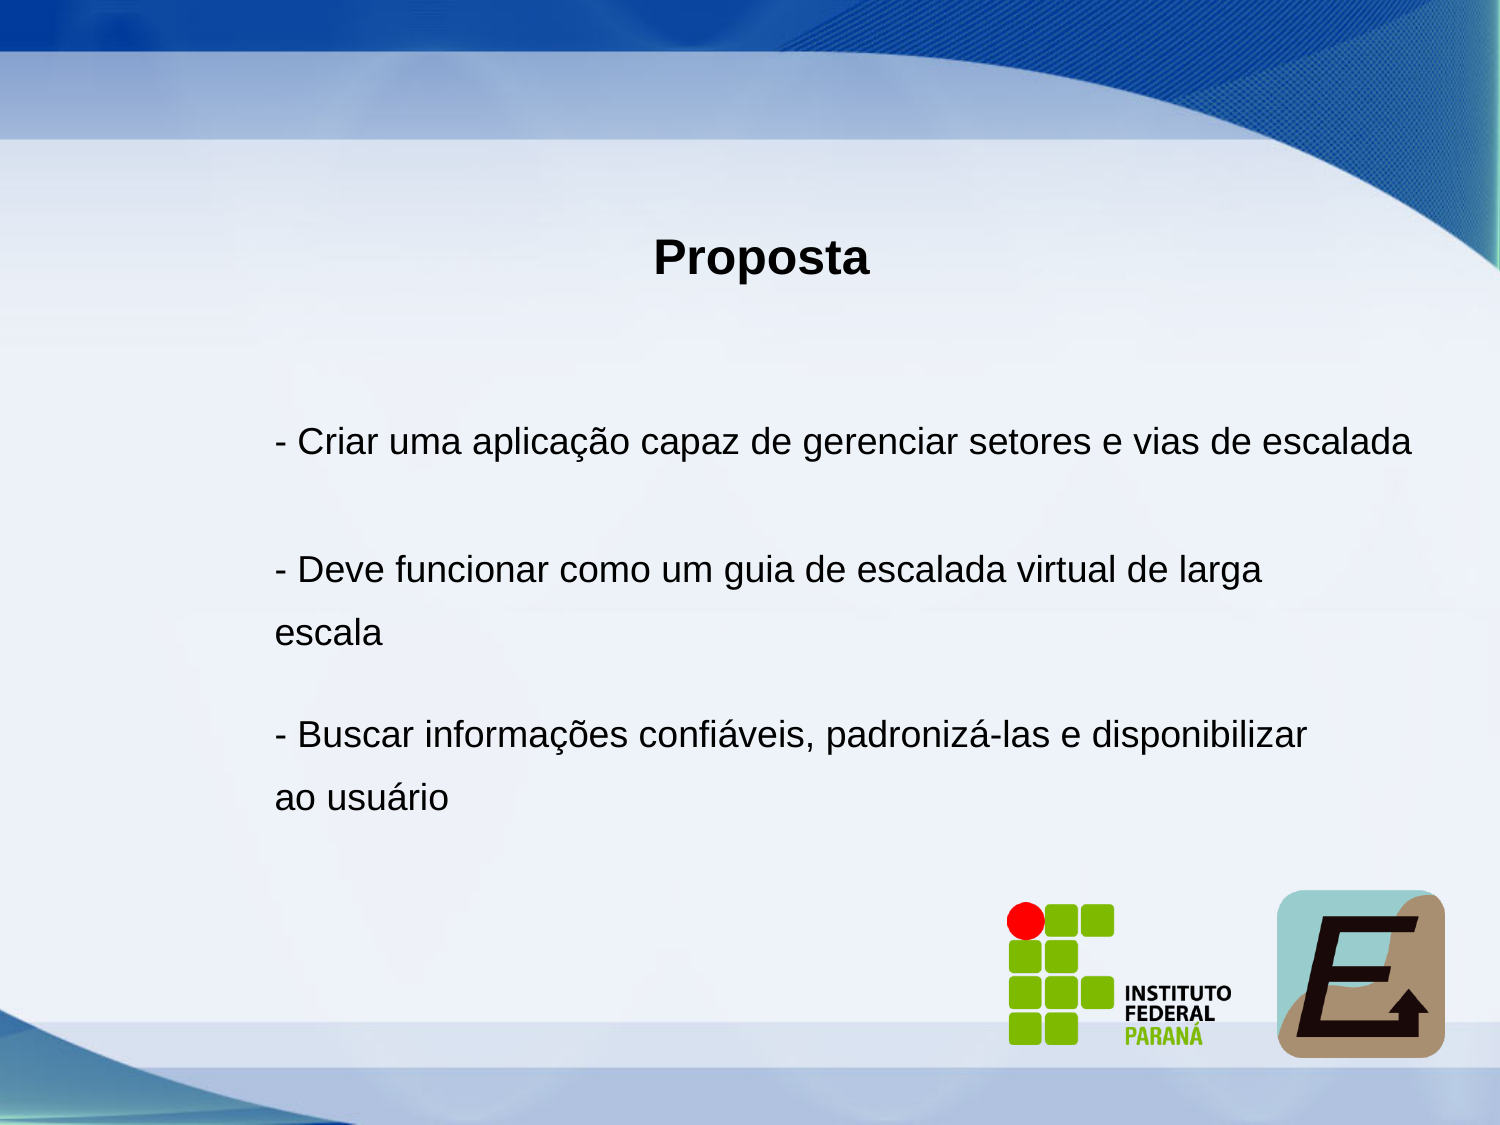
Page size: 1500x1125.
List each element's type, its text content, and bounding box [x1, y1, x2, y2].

text_box - Criar uma aplicação capaz de gerenciar setores e vias de escalada [259, 392, 1430, 449]
text_box - Deve funcionar como um guia de escalada virtual de larga escala [259, 519, 1335, 640]
text_box - Buscar informações confiáveis, padronizá-las e disponibilizar ao usuário [259, 685, 1335, 805]
picture [0, 0, 1500, 1125]
text_box Proposta [304, 187, 1219, 293]
